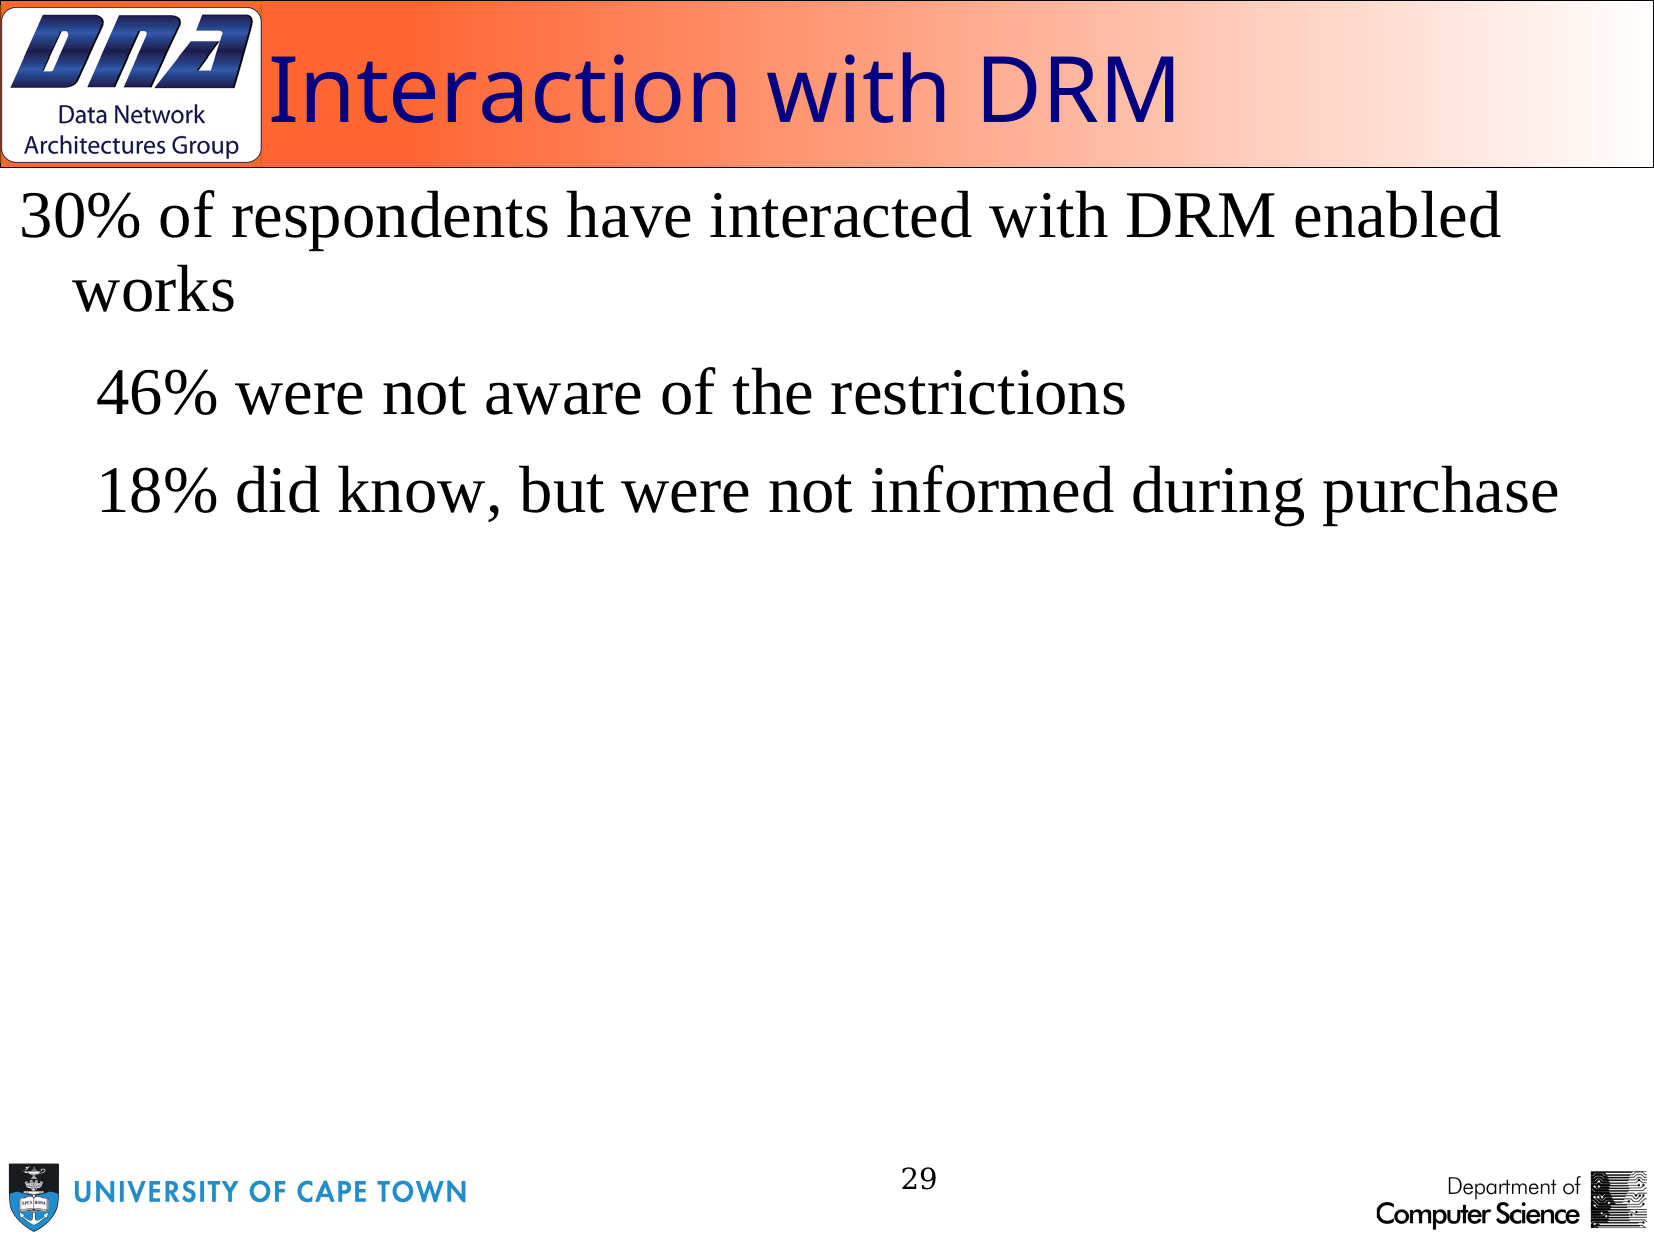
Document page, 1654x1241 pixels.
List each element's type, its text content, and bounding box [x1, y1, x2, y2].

picture [0, 5, 262, 163]
picture [1368, 1159, 1654, 1235]
list 30% of respondents have interacted with DRM enabled works 46% were not aware of the restrictions 18% did know, but were not informed during purchase [2, 177, 1654, 1153]
picture [5, 1159, 479, 1235]
title Interaction with DRM [268, 11, 1654, 163]
